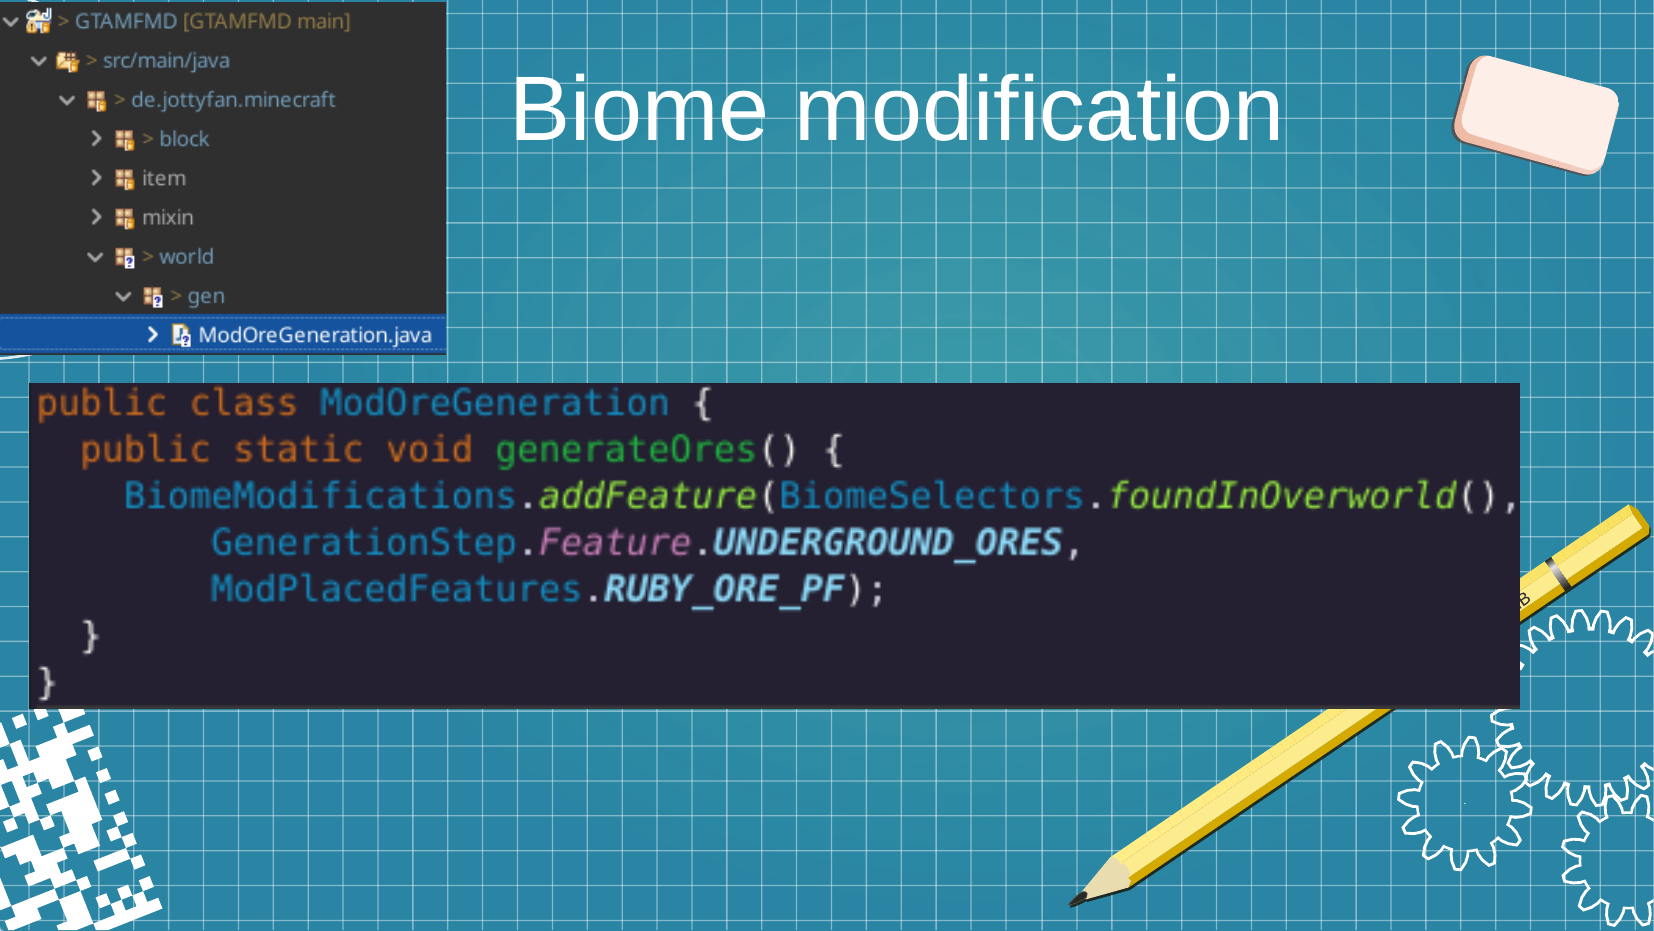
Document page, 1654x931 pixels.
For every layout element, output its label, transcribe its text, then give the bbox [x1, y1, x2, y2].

title Biome modification [446, 2, 1565, 216]
picture [29, 383, 1520, 709]
picture [0, 2, 446, 355]
